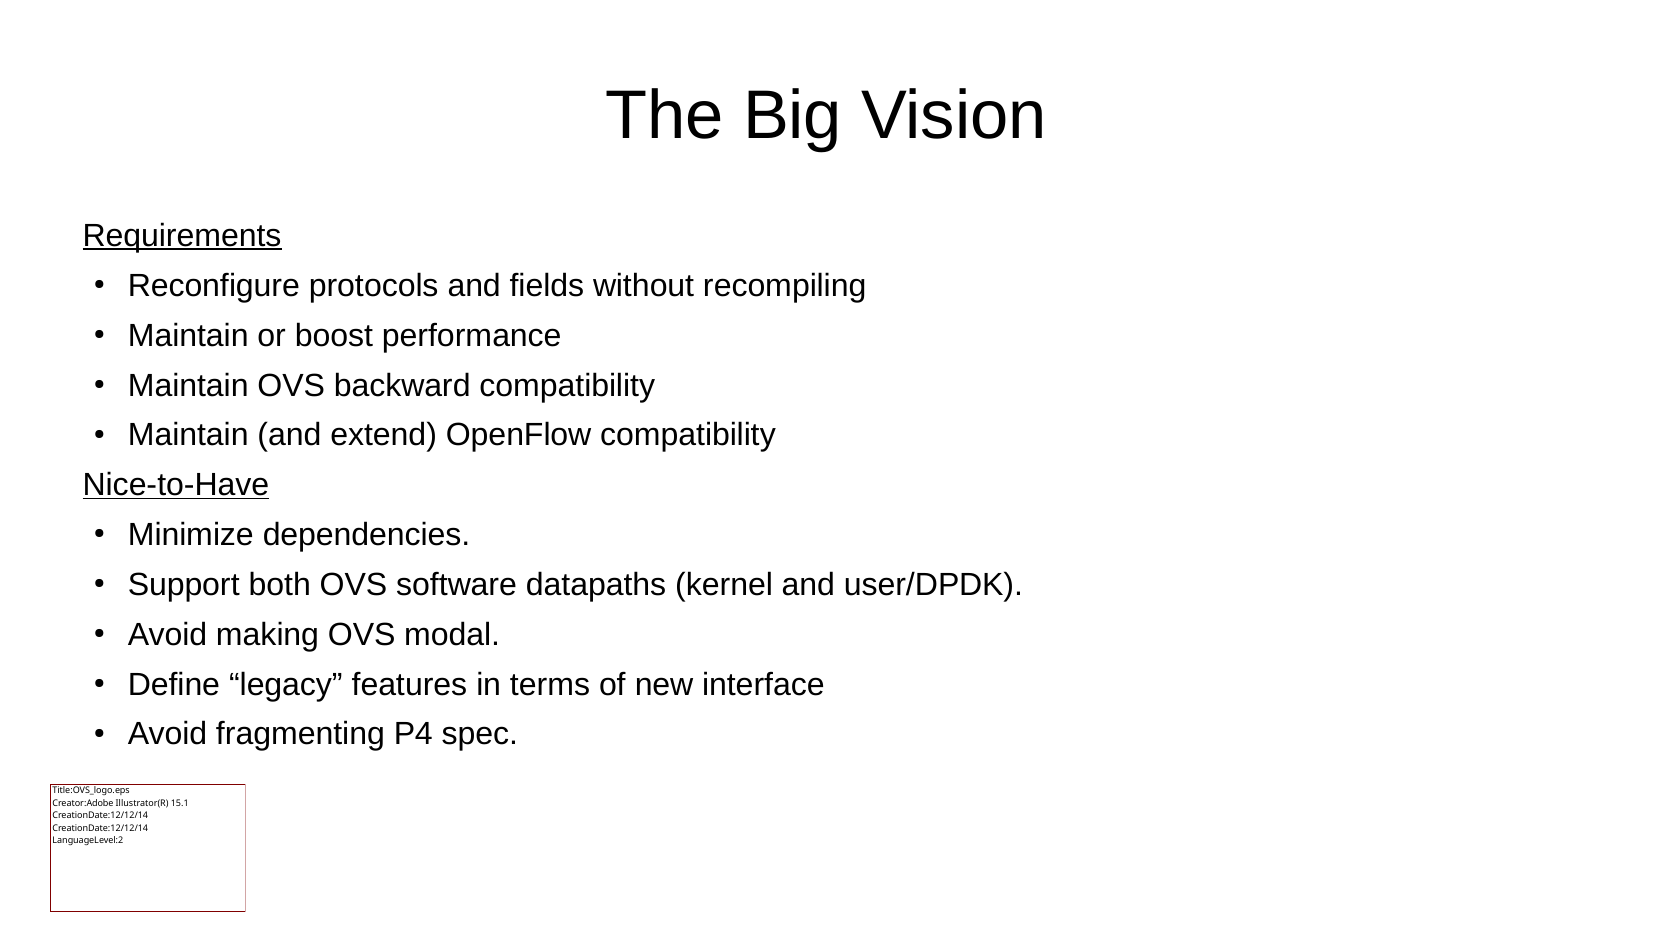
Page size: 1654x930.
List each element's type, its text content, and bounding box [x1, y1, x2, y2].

title The Big Vision [82, 36, 1571, 193]
list Requirements Reconfigure protocols and fields without recompiling Maintain or boost performance Maintain OVS backward compatibility Maintain (and extend) OpenFlow compatibility Nice-to-Have Minimize dependencies. Support both OVS software datapaths (kernel and user/DPDK). Avoid making OVS modal. Define “legacy” features in terms of new interface Avoid fragmenting P4 spec. [82, 217, 1571, 757]
